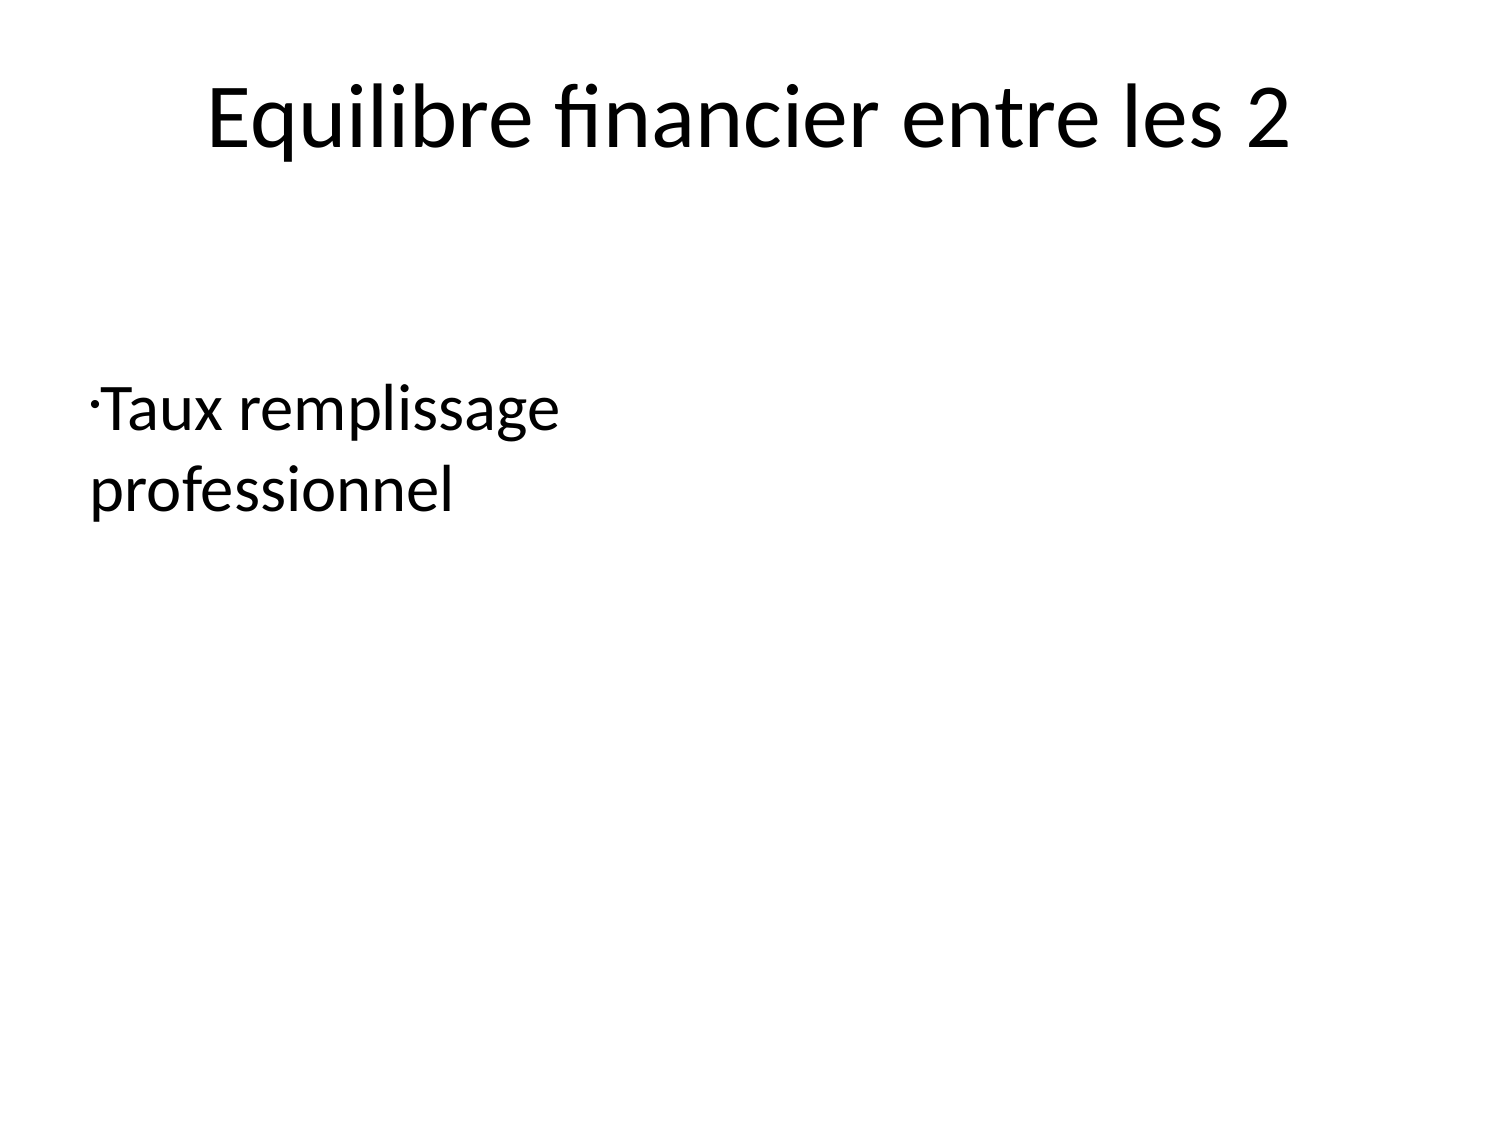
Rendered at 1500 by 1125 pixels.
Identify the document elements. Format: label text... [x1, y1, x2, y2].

list Taux remplissage professionnel [75, 356, 738, 1005]
title Equilibre financier entre les 2 [75, 48, 1425, 169]
